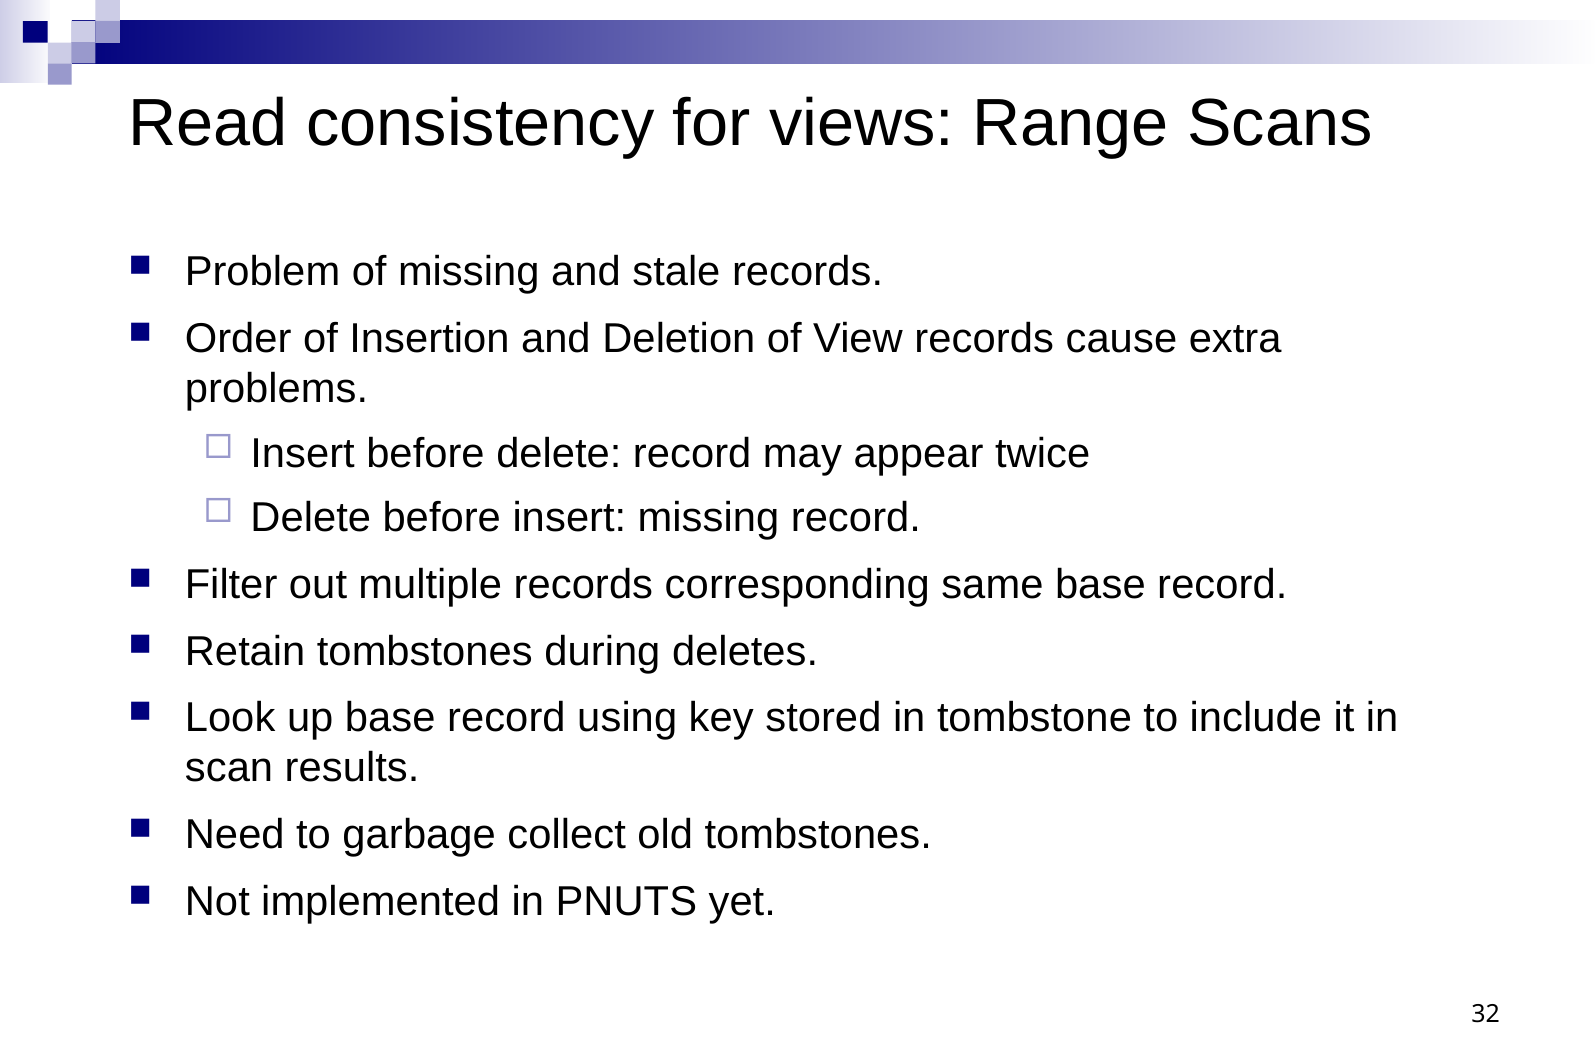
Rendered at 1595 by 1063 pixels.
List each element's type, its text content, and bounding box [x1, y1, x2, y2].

list Problem of missing and stale records. Order of Insertion and Deletion of View records cause extra problems. Insert before delete: record may appear twice Delete before insert: missing record. Filter out multiple records corresponding same base record. Retain tombstones during deletes. Look up base record using key stored in tombstone to include it in scan results. Need to garbage collect old tombstones. Not implemented in PNUTS yet. [113, 236, 1453, 1063]
title Read consistency for views: Range Scans [113, 59, 1481, 258]
